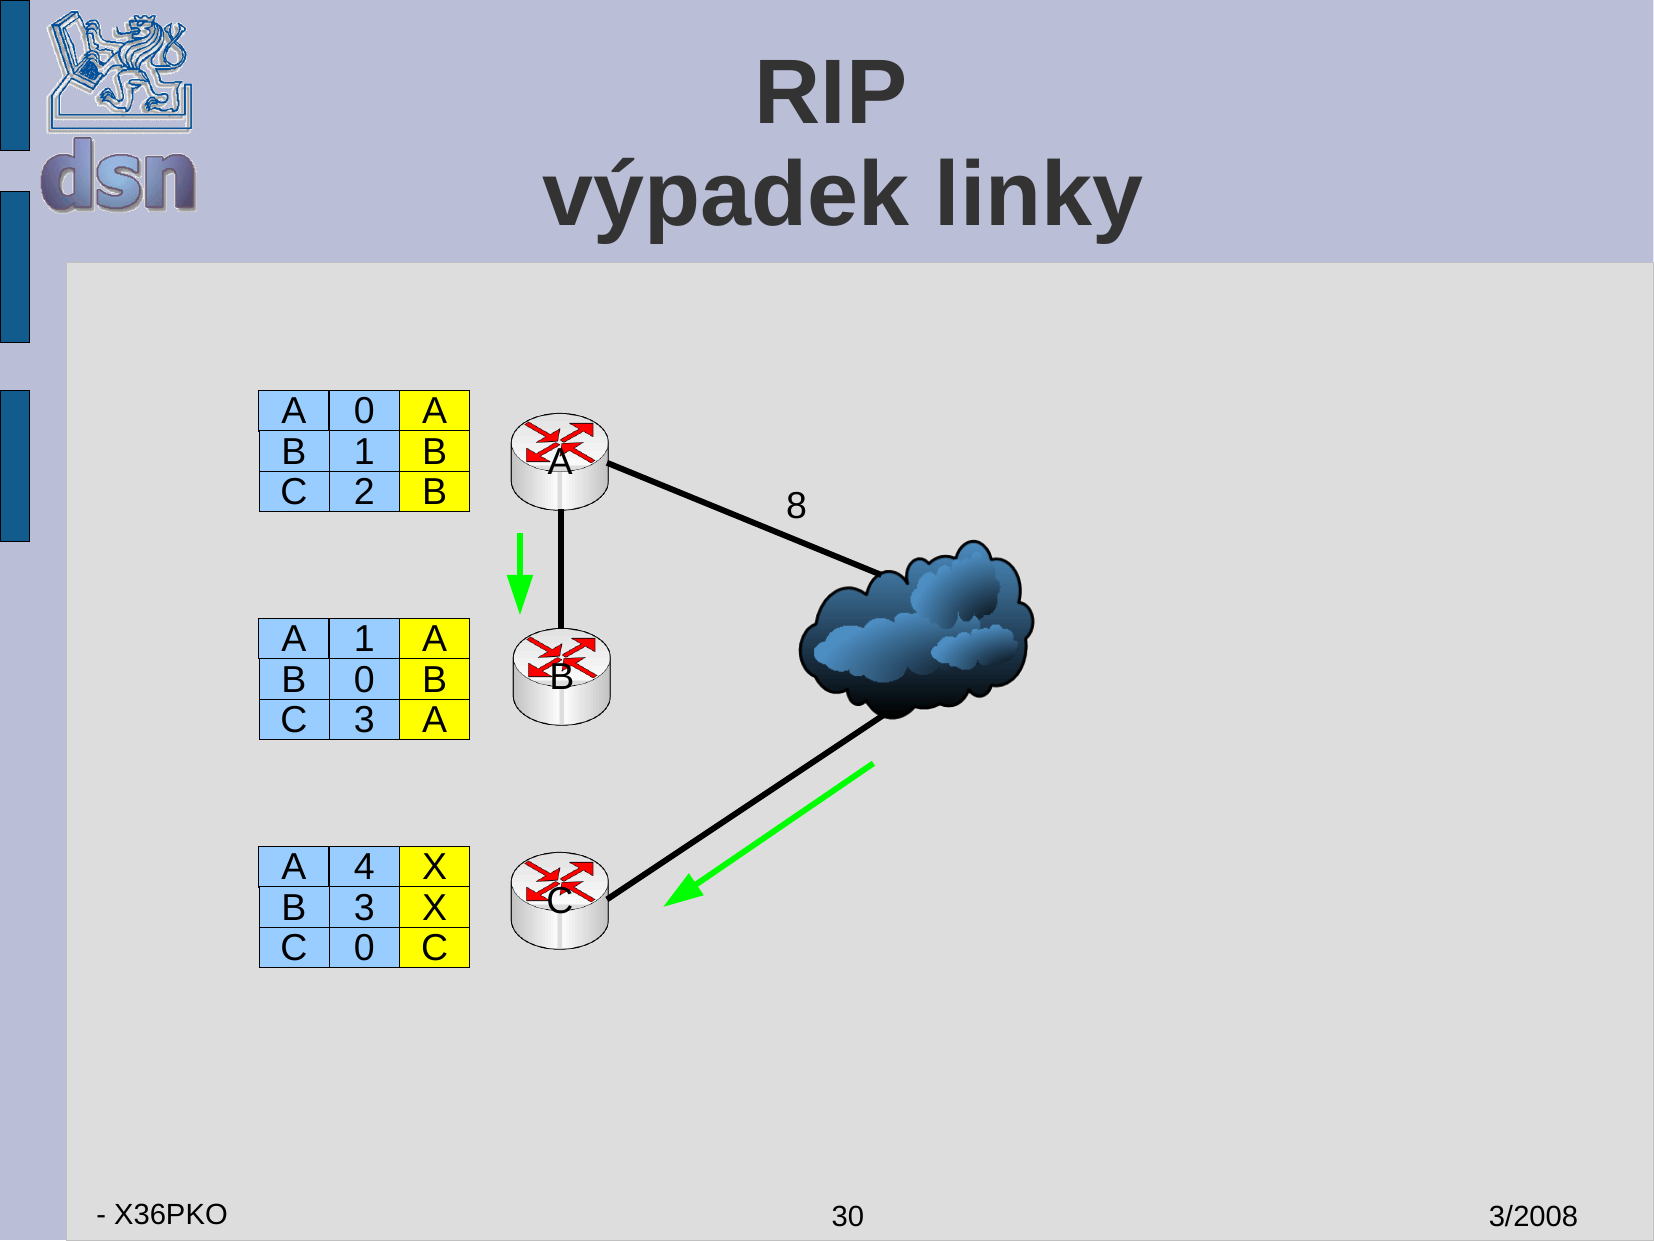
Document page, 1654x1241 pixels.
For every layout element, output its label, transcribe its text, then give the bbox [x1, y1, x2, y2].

picture [798, 539, 1035, 720]
text_box 1 [329, 618, 399, 658]
text_box 4 [329, 846, 399, 886]
text_box C [259, 471, 329, 512]
text_box A [258, 846, 329, 888]
text_box B [399, 658, 470, 699]
text_box 3 [329, 699, 399, 740]
text_box 0 [329, 927, 399, 968]
text_box X [399, 846, 470, 886]
text_box A [399, 390, 470, 430]
text_box 0 [329, 658, 399, 699]
picture [510, 851, 609, 950]
text_box C [399, 927, 470, 968]
text_box X [399, 886, 470, 927]
text_box A [399, 618, 470, 658]
picture [512, 627, 611, 726]
text_box C [259, 927, 329, 968]
picture [10, 10, 223, 230]
text_box A [258, 390, 329, 432]
title RIP výpadek linky [210, 39, 1478, 247]
text_box B [259, 886, 329, 927]
text_box 0 [329, 390, 399, 430]
text_box 8 [771, 476, 822, 534]
picture [510, 412, 609, 511]
text_box B [259, 430, 329, 471]
text_box B [399, 430, 470, 471]
text_box 1 [329, 430, 399, 471]
text_box B [399, 471, 470, 512]
text_box 3 [329, 886, 399, 927]
text_box A [258, 618, 329, 659]
text_box C [259, 699, 329, 740]
text_box B [259, 658, 329, 699]
text_box A [399, 699, 470, 740]
text_box 2 [329, 471, 399, 512]
